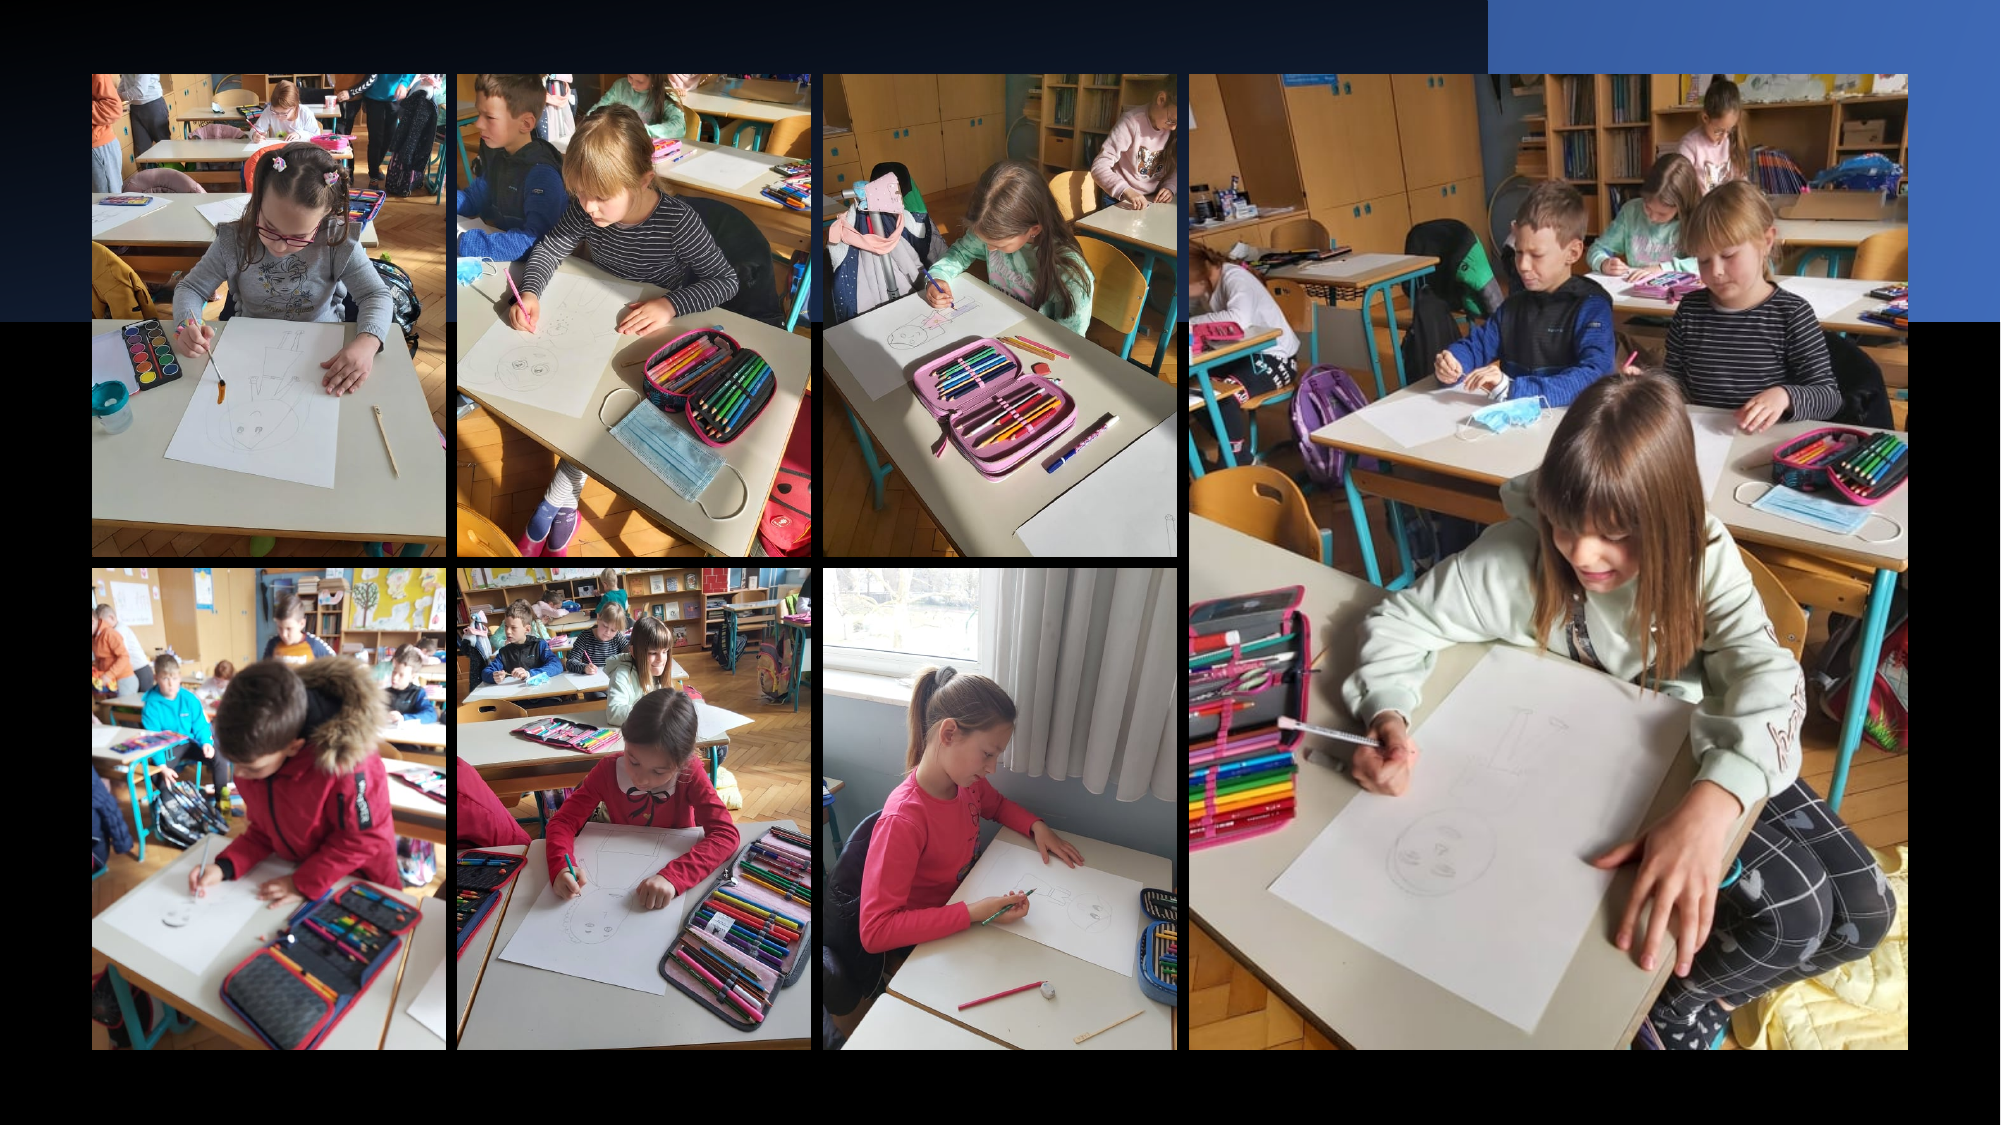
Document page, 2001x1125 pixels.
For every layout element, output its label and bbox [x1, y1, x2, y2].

picture [823, 75, 1177, 557]
picture [92, 568, 446, 1051]
picture [823, 568, 1177, 1051]
picture [457, 75, 811, 557]
picture [1189, 75, 1908, 1051]
picture [457, 568, 811, 1051]
text_box [0, 0, 2000, 1125]
picture [92, 75, 446, 557]
